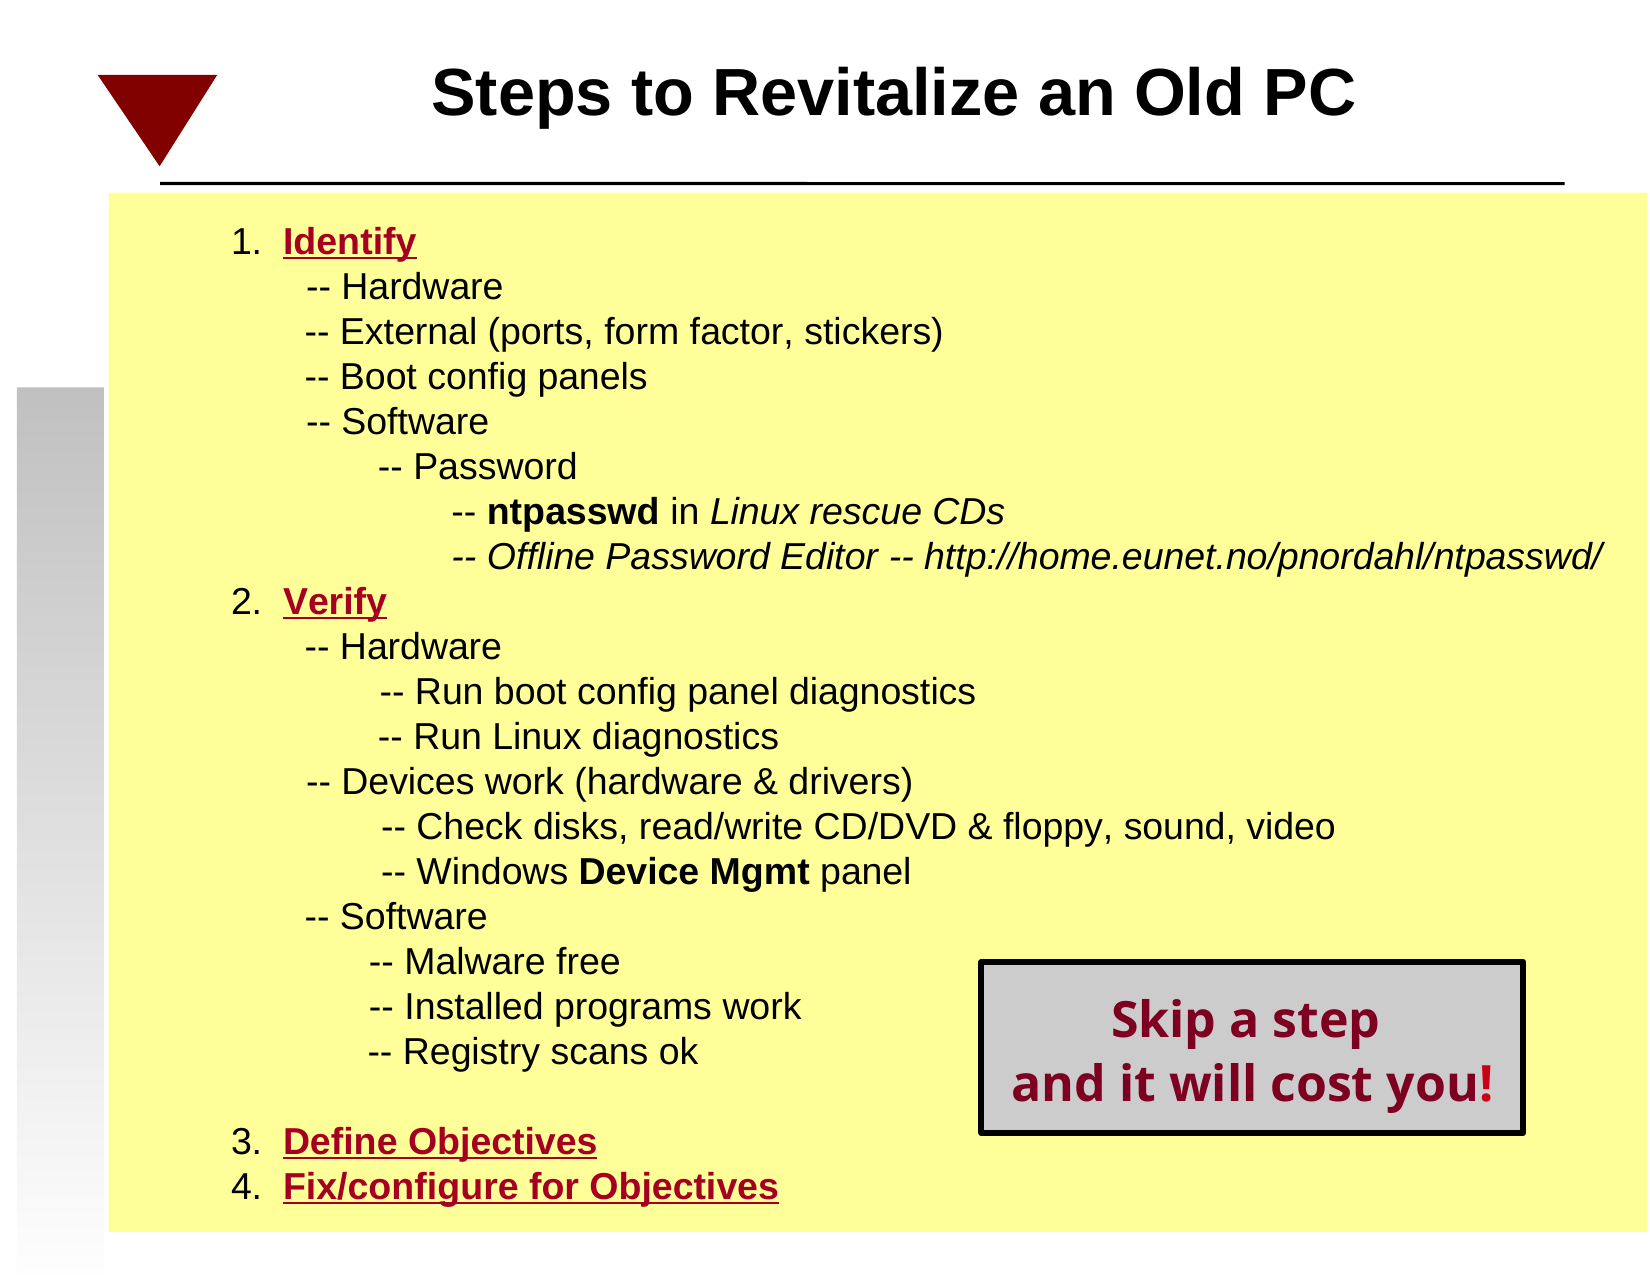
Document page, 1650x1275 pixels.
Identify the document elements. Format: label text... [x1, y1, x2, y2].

text_box [16, 387, 105, 1275]
text_box 1. Identify -- Hardware -- External (ports, form factor, stickers) -- Boot config panels -- Software -- Password -- ntpasswd in Linux rescue CDs -- Offline Password Editor -- http://home.eunet.no/pnordahl/ntpasswd/ 2. Verify -- Hardware -- Run boot config panel diagnostics -- Run Linux diagnostics -- Devices work (hardware & drivers) -- Check disks, read/write CD/DVD & floppy, sound, video -- Windows Device Mgmt panel -- Software -- Malware free -- Installed programs work -- Registry scans ok 3. Define Objectives 4. Fix/configure for Objectives [216, 209, 1650, 1215]
text_box [97, 74, 218, 167]
text_box [109, 193, 1647, 1232]
text_box Steps to Revitalize an Old PC [416, 41, 1373, 137]
text_box Skip a step and it will cost you! [981, 962, 1524, 1133]
